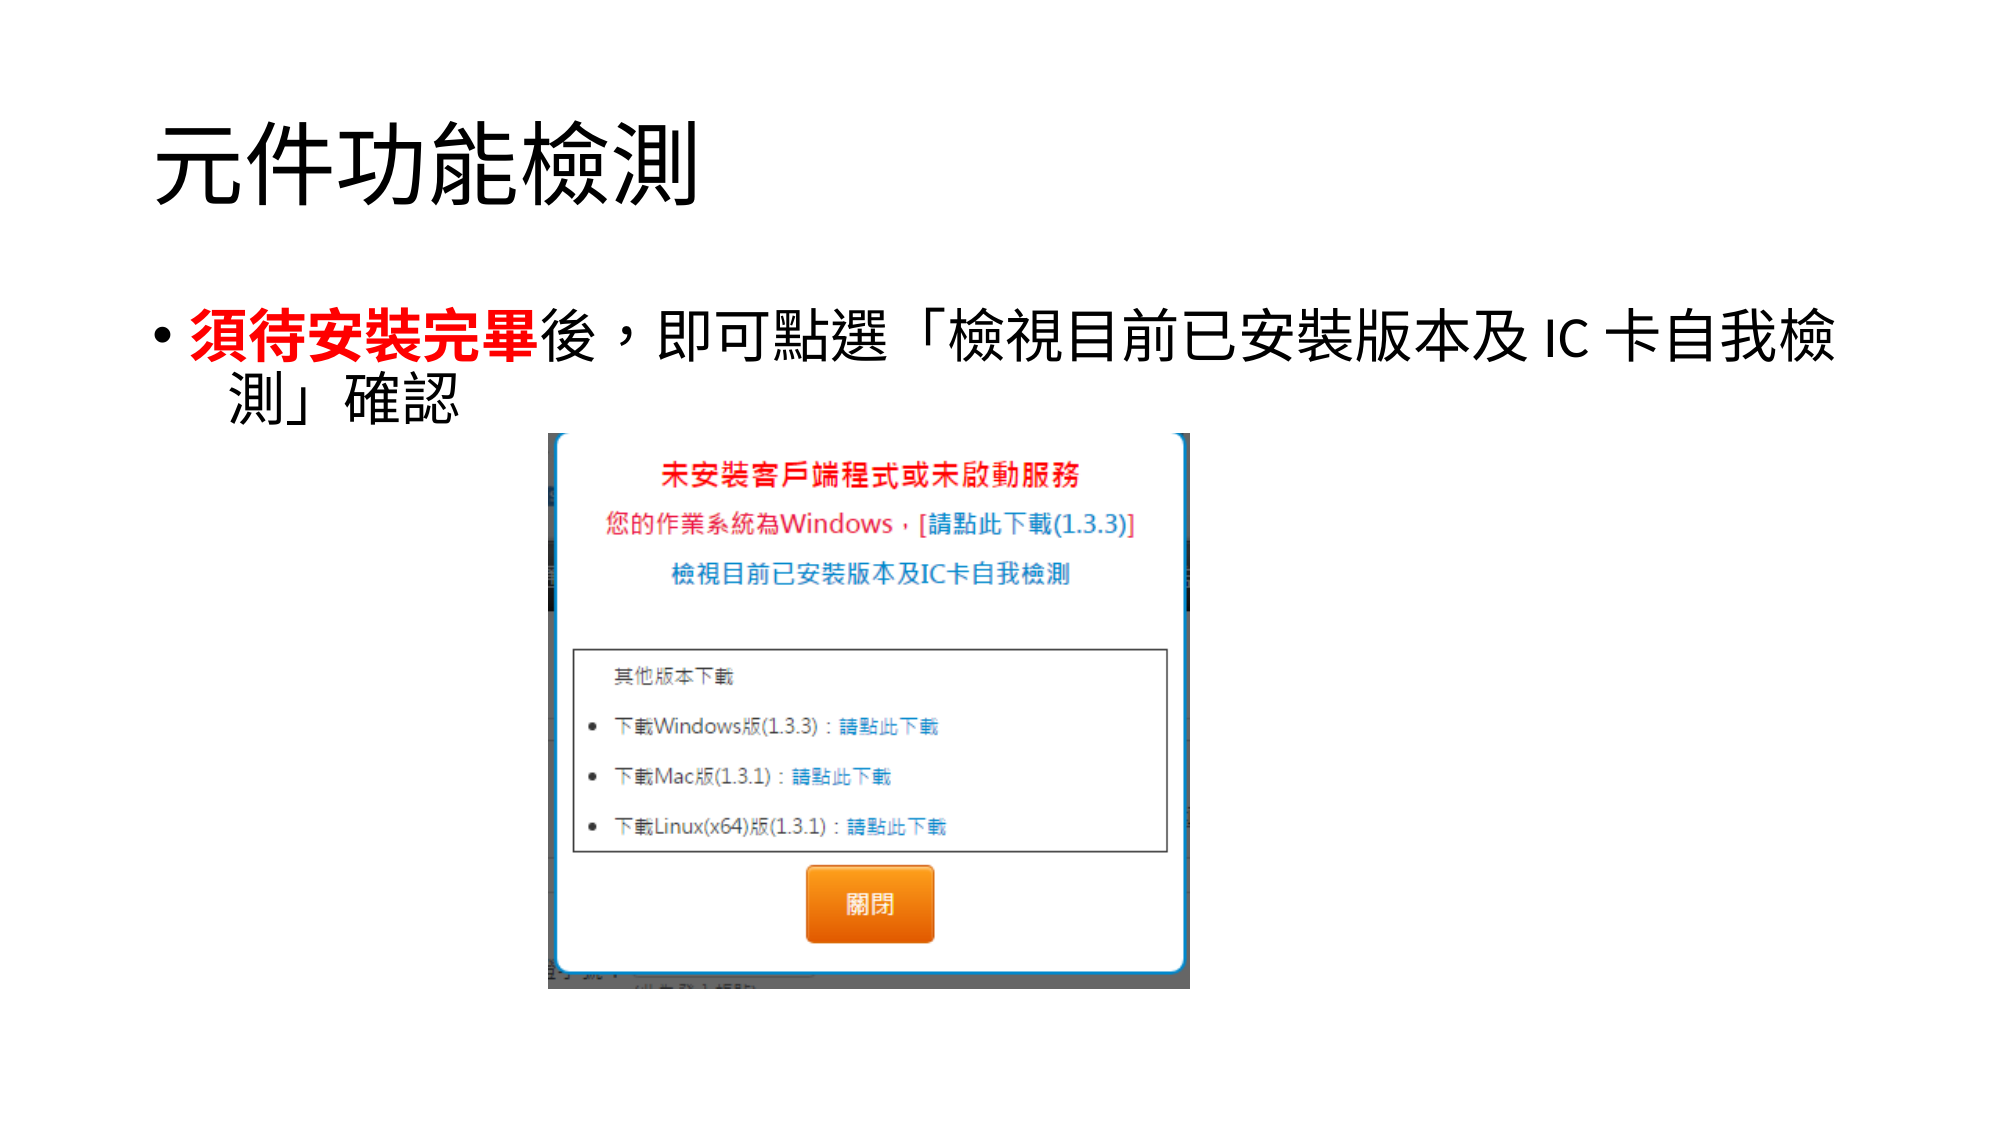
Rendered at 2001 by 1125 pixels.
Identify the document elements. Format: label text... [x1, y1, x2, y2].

list 須待安裝完畢後，即可點選「檢視目前已安裝版本及IC卡自我檢測」確認 [137, 299, 1863, 1014]
title 元件功能檢測 [137, 59, 1863, 278]
picture [548, 433, 1190, 989]
picture [557, 433, 1183, 971]
